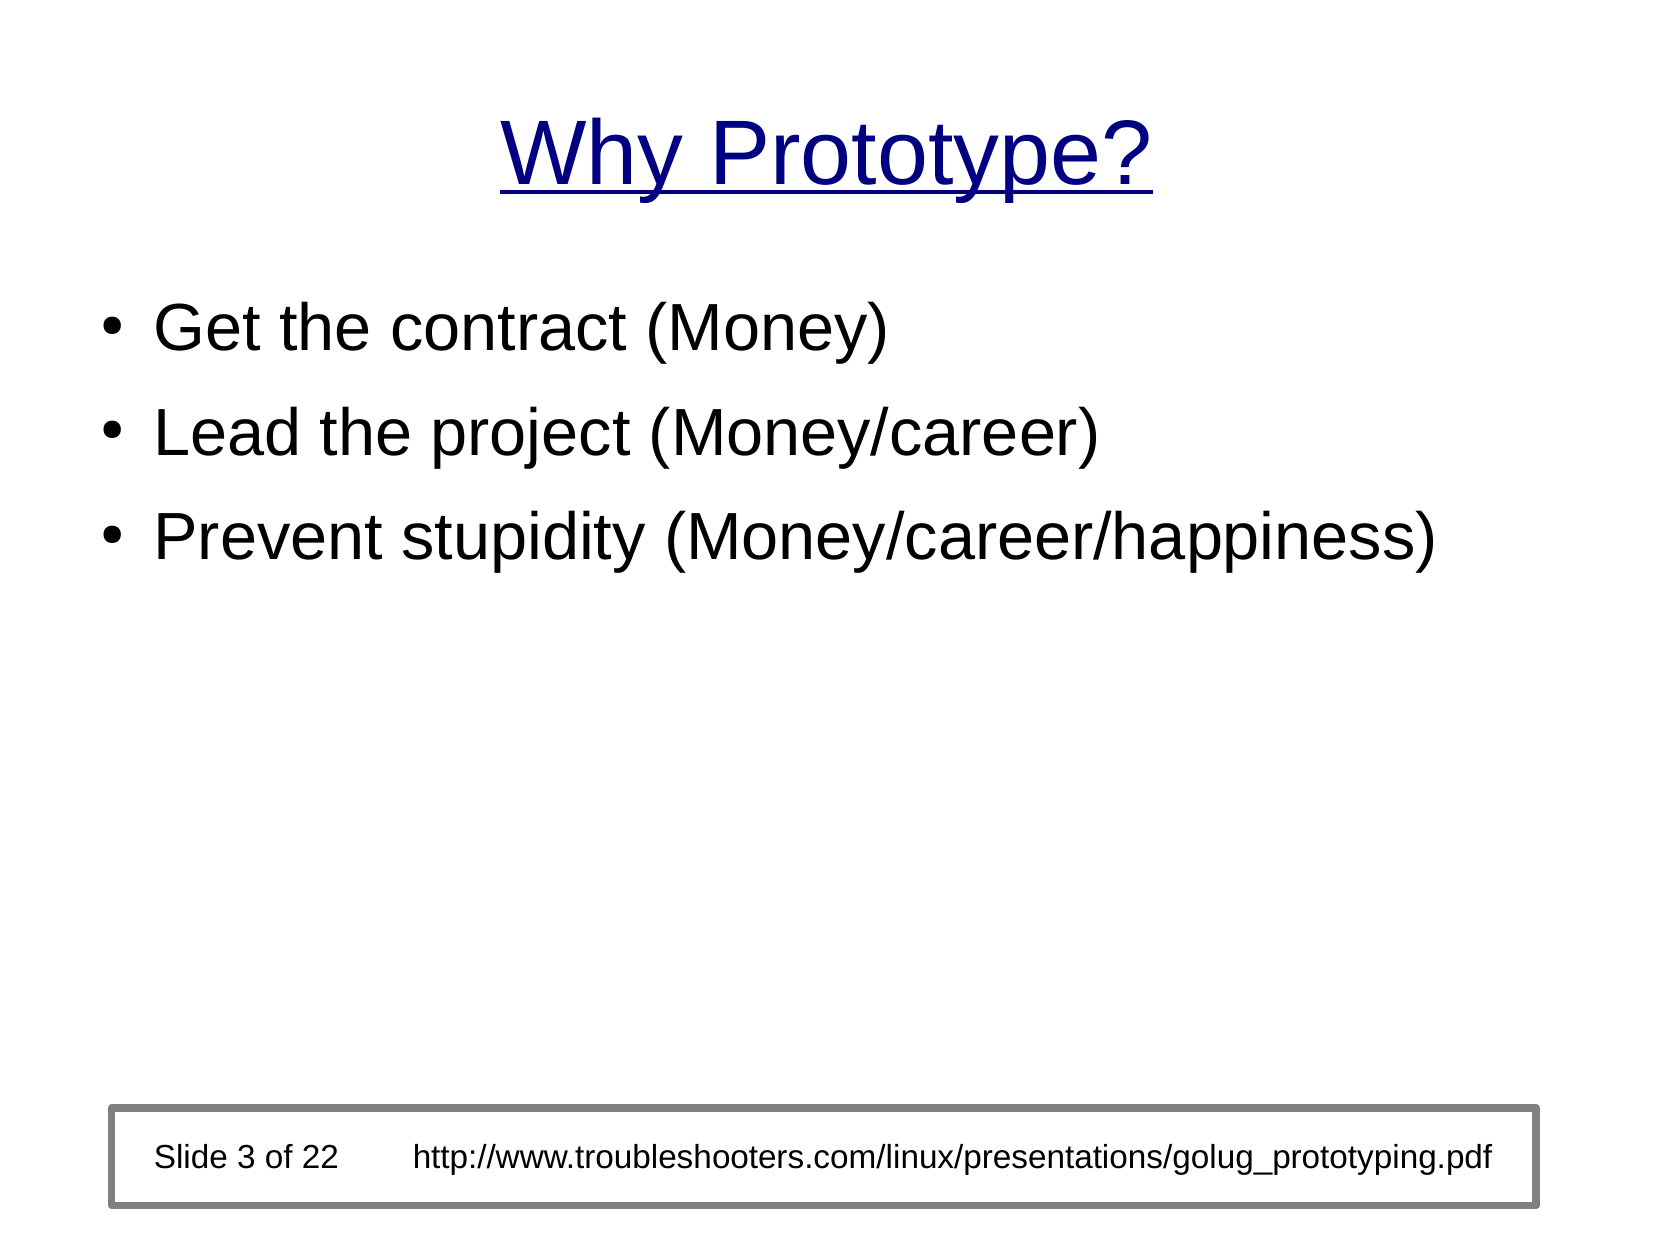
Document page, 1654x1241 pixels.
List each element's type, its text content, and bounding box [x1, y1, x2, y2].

title Why Prototype? [82, 49, 1571, 257]
list Get the contract (Money) Lead the project (Money/career) Prevent stupidity (Money/career/happiness) [82, 290, 1538, 1010]
text_box Slide <number> of 22 http://www.troubleshooters.com/linux/presentations/golug_prototyping.pdf [111, 1108, 1537, 1206]
